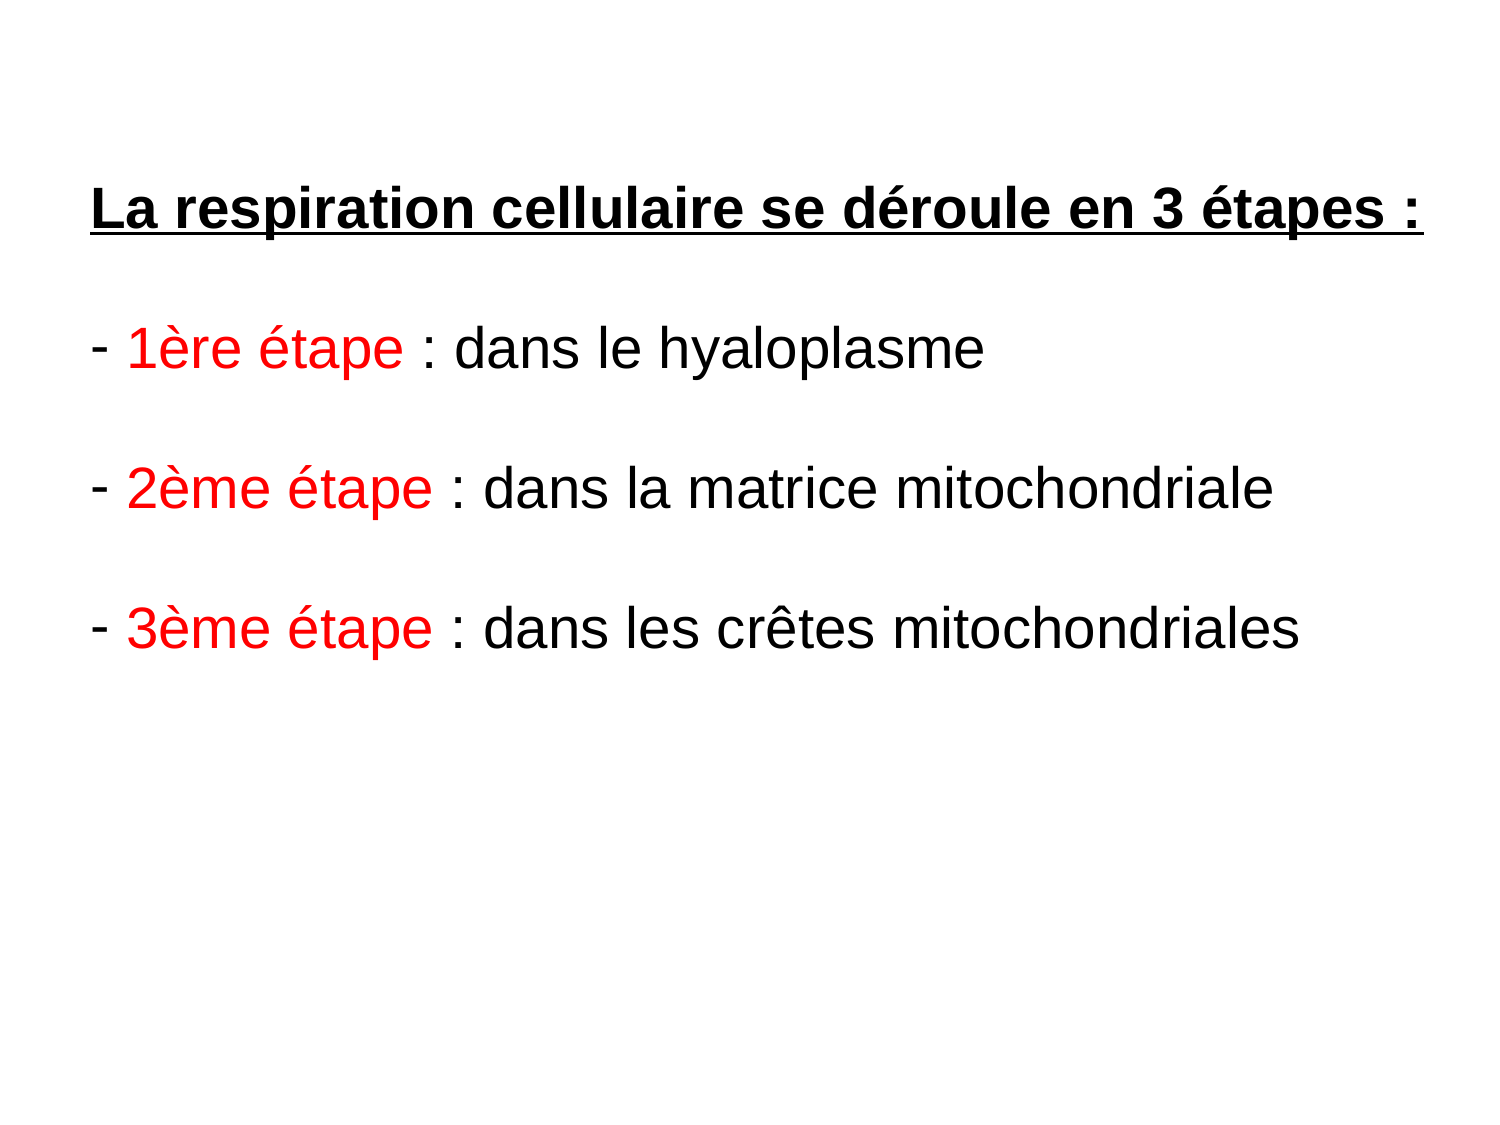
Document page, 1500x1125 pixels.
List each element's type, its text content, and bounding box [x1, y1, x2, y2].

text_box La respiration cellulaire se déroule en 3 étapes : 1ère étape : dans le hyaloplasme 2ème étape : dans la matrice mitochondriale 3ème étape : dans les crêtes mitochondriales [75, 162, 1439, 668]
